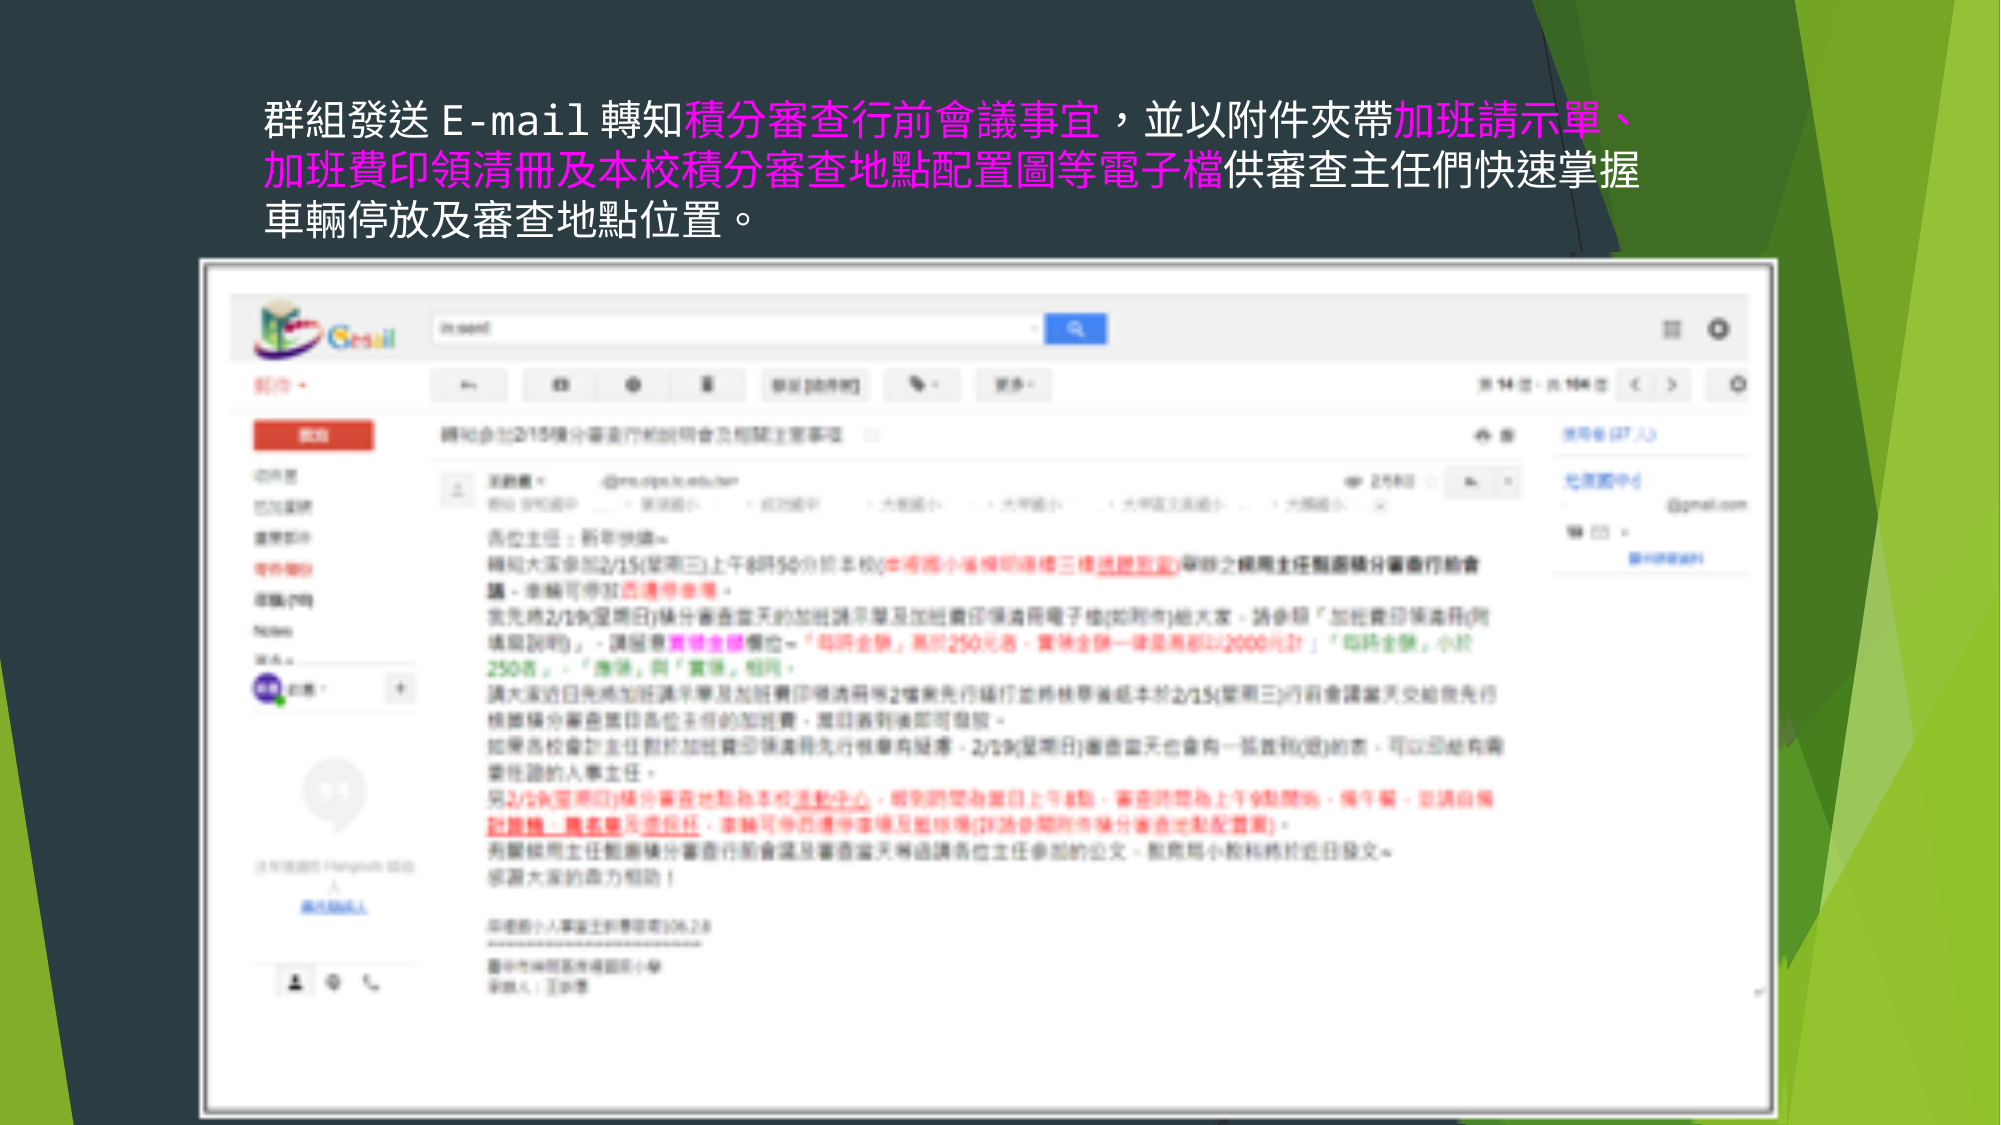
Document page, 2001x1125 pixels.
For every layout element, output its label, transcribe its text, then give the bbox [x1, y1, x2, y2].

picture [193, 252, 1787, 1124]
text_box 群組發送E-mail轉知積分審查行前會議事宜，並以附件夾帶加班請示單、 加班費印領清冊及本校積分審查地點配置圖等電子檔供審查主任們快速掌握 車輛停放及審查地點位置。 [112, 85, 1867, 252]
